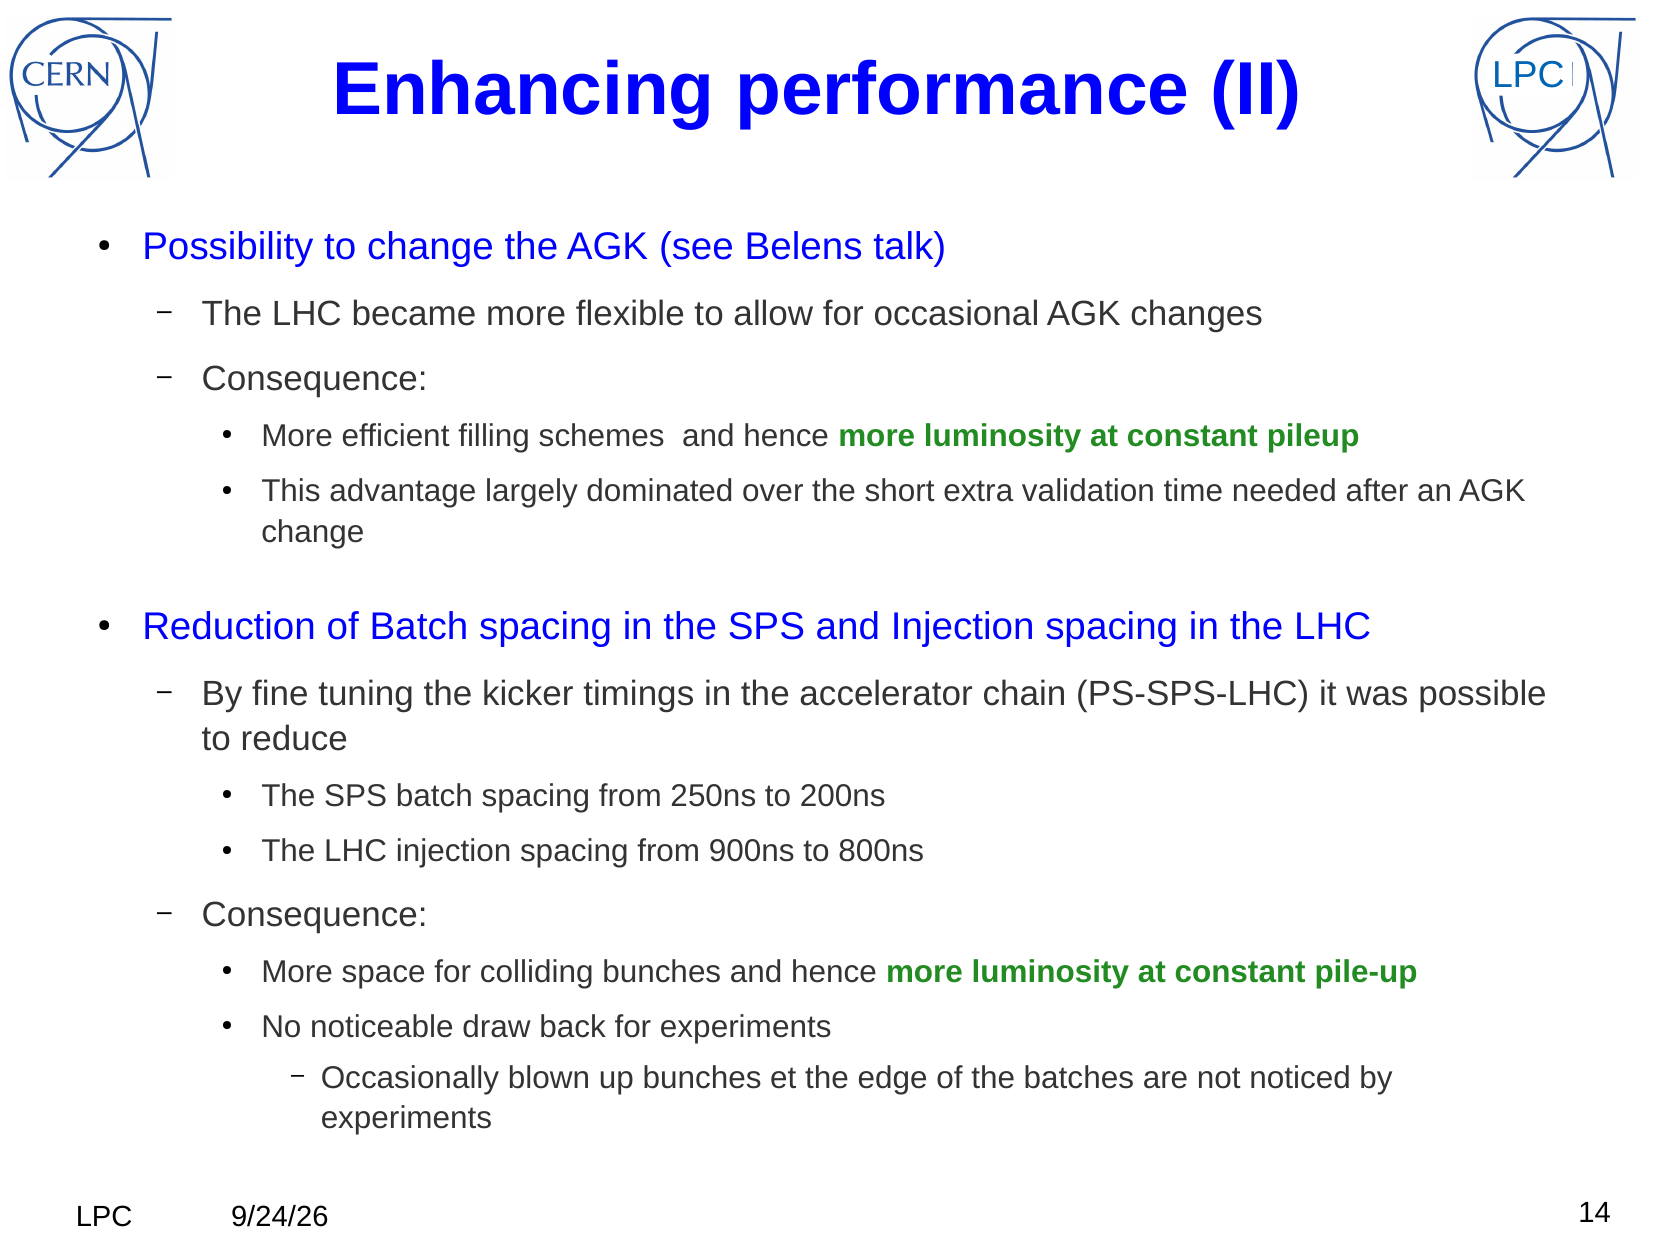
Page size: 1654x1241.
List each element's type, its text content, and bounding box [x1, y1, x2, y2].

title Enhancing performance (II) [173, 5, 1461, 172]
list Possibility to change the AGK (see Belens talk) The LHC became more flexible to allow for occasional AGK changes Consequence: More efficient filling schemes and hence more luminosity at constant pileup This advantage largely dominated over the short extra validation time needed after an AGK change Reduction of Batch spacing in the SPS and Injection spacing in the LHC By fine tuning the kicker timings in the accelerator chain (PS-SPS-LHC) it was possible to reduce The SPS batch spacing from 250ns to 200ns The LHC injection spacing from 900ns to 800ns Consequence: More space for colliding bunches and hence more luminosity at constant pile-up No noticeable draw back for experiments Occasionally blown up bunches et the edge of the batches are not noticed by experiments [82, 225, 1571, 1141]
picture [5, 14, 174, 180]
picture [1470, 14, 1638, 180]
